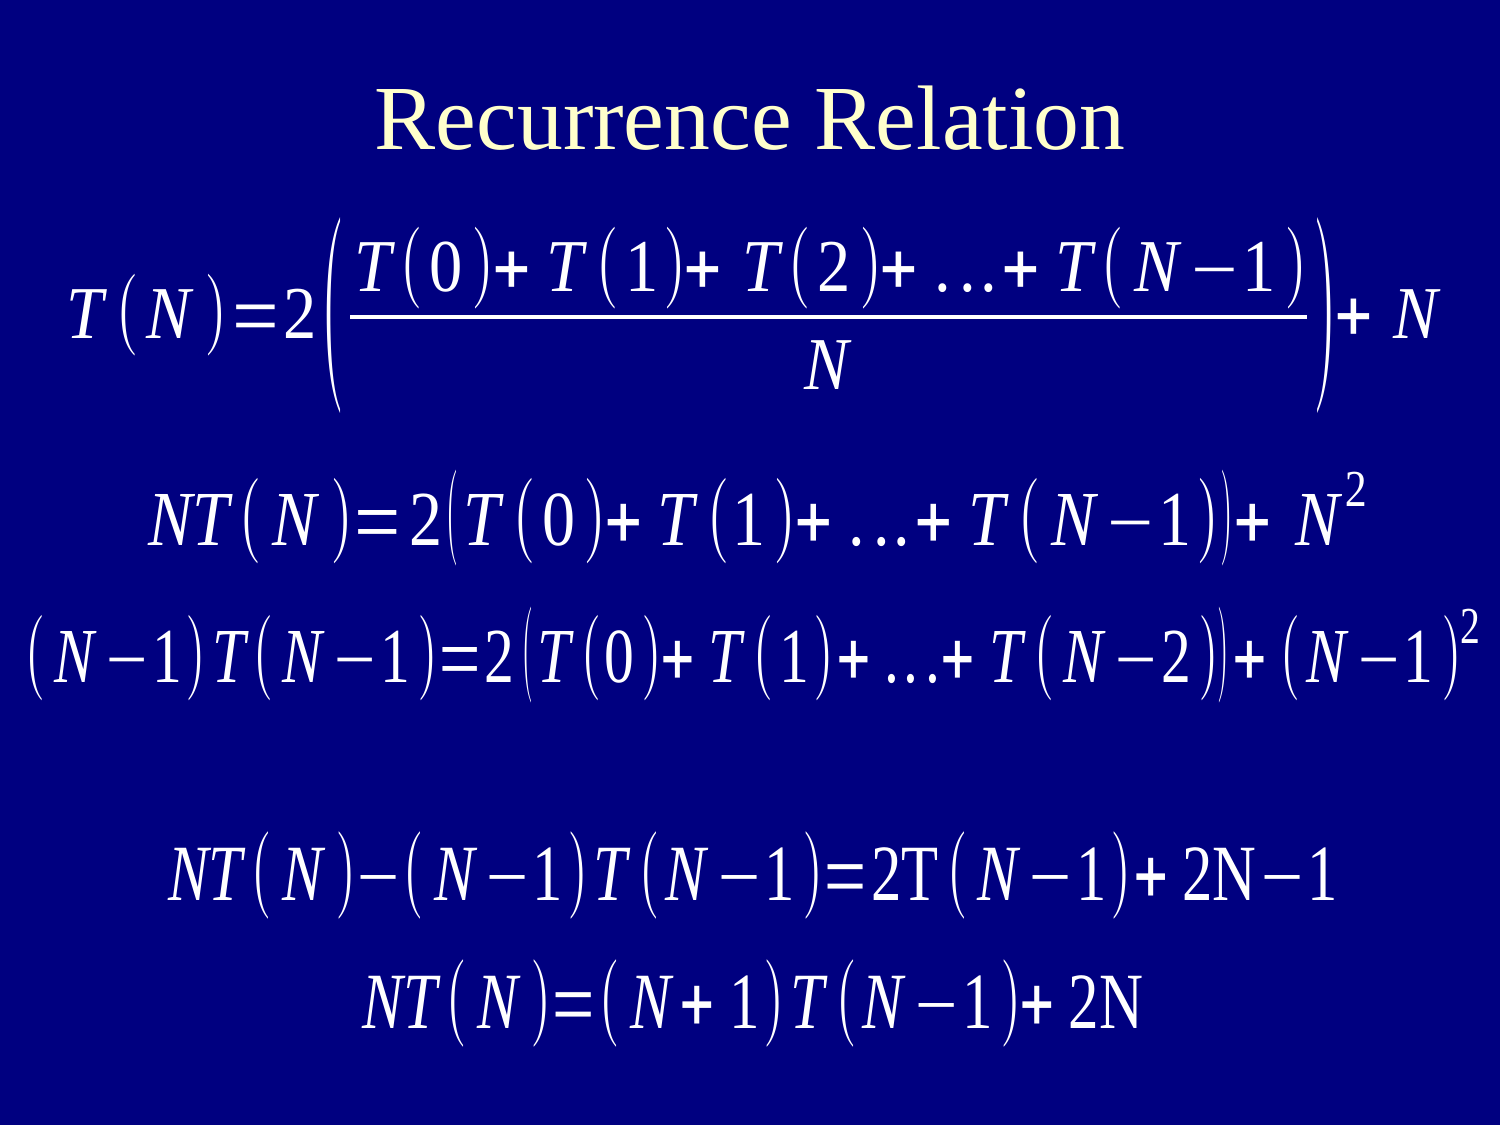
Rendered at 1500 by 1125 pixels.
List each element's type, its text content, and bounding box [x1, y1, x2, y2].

chart [10, 600, 1500, 709]
chart [343, 953, 1168, 1051]
chart [50, 212, 1469, 417]
chart [128, 462, 1391, 571]
title Recurrence Relation [22, 49, 1480, 176]
chart [149, 825, 1361, 922]
